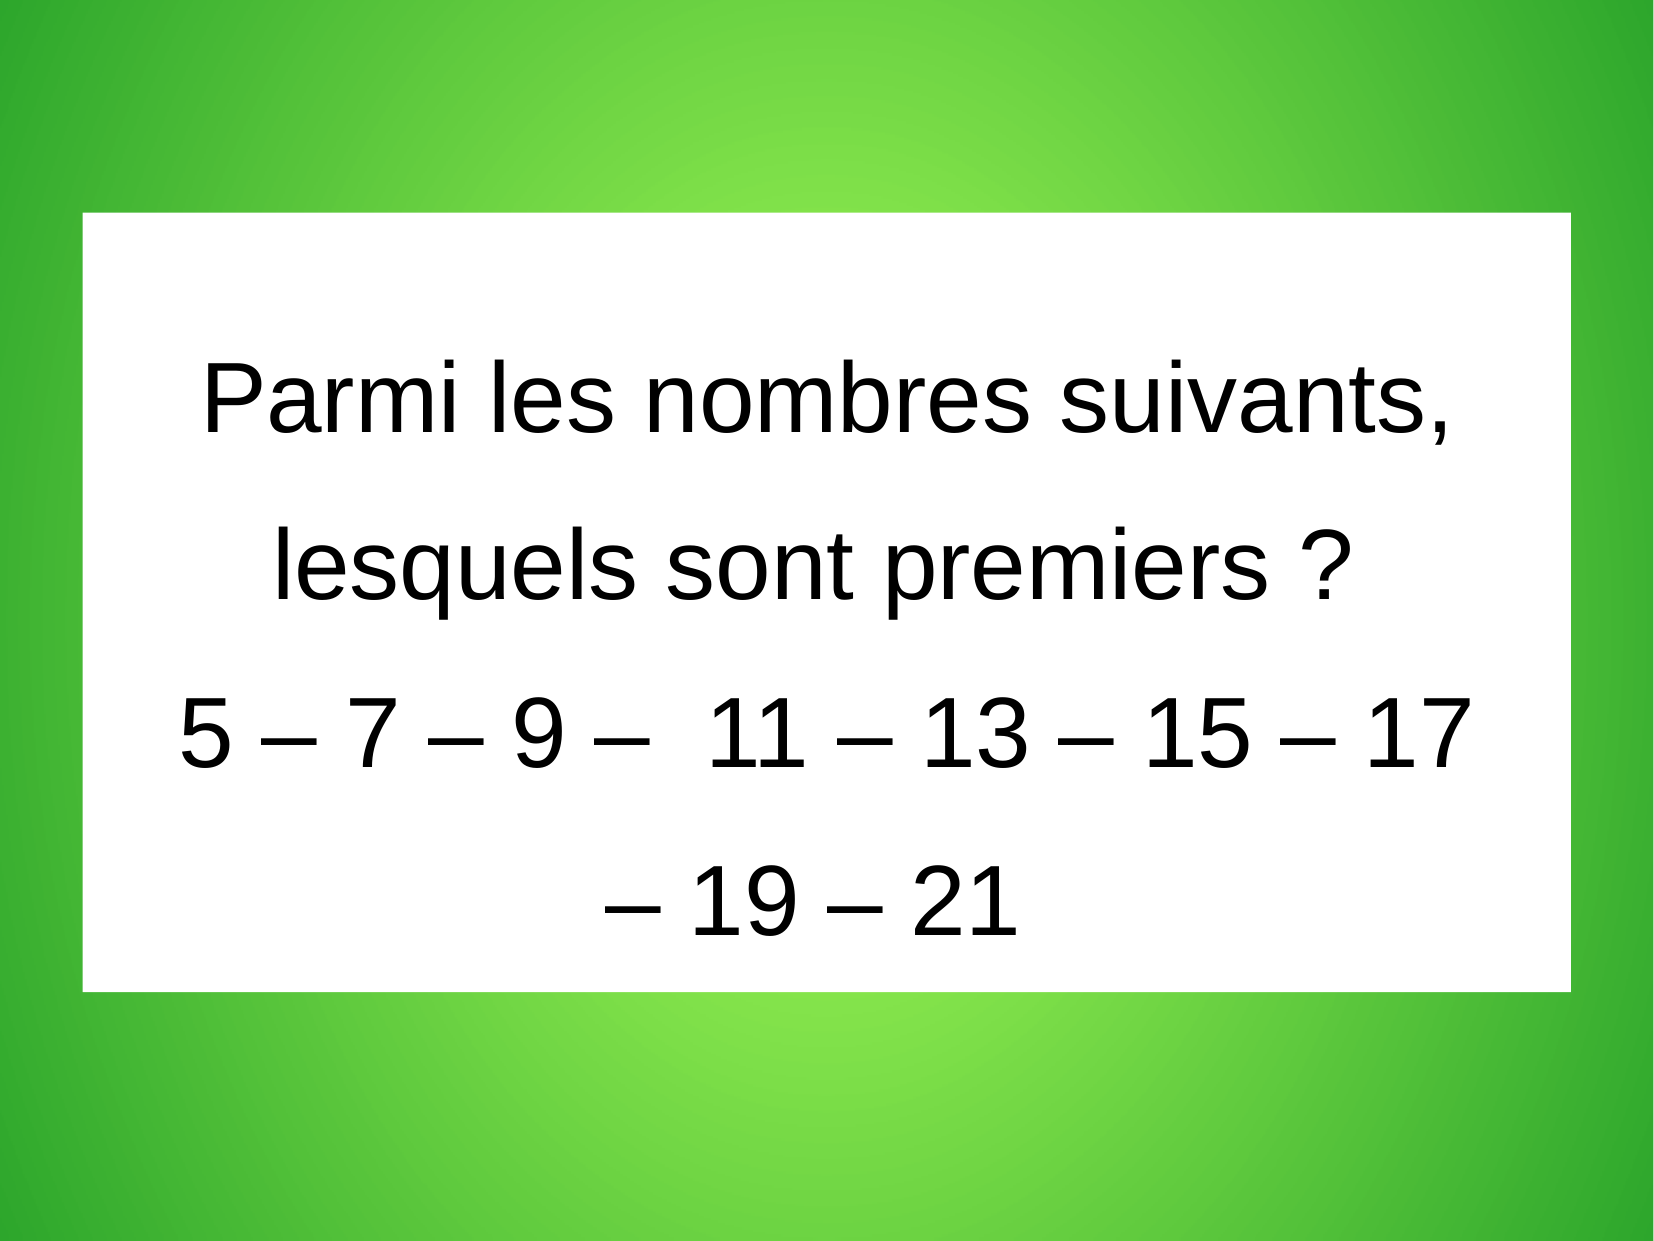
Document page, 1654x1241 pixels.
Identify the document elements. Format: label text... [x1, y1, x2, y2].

picture [0, 0, 1654, 1241]
text_box Parmi les nombres suivants, lesquels sont premiers ? 5 – 7 – 9 – 11 – 13 – 15 – 17 – 19 – 21 [142, 313, 1512, 929]
subtitle [82, 212, 1571, 993]
